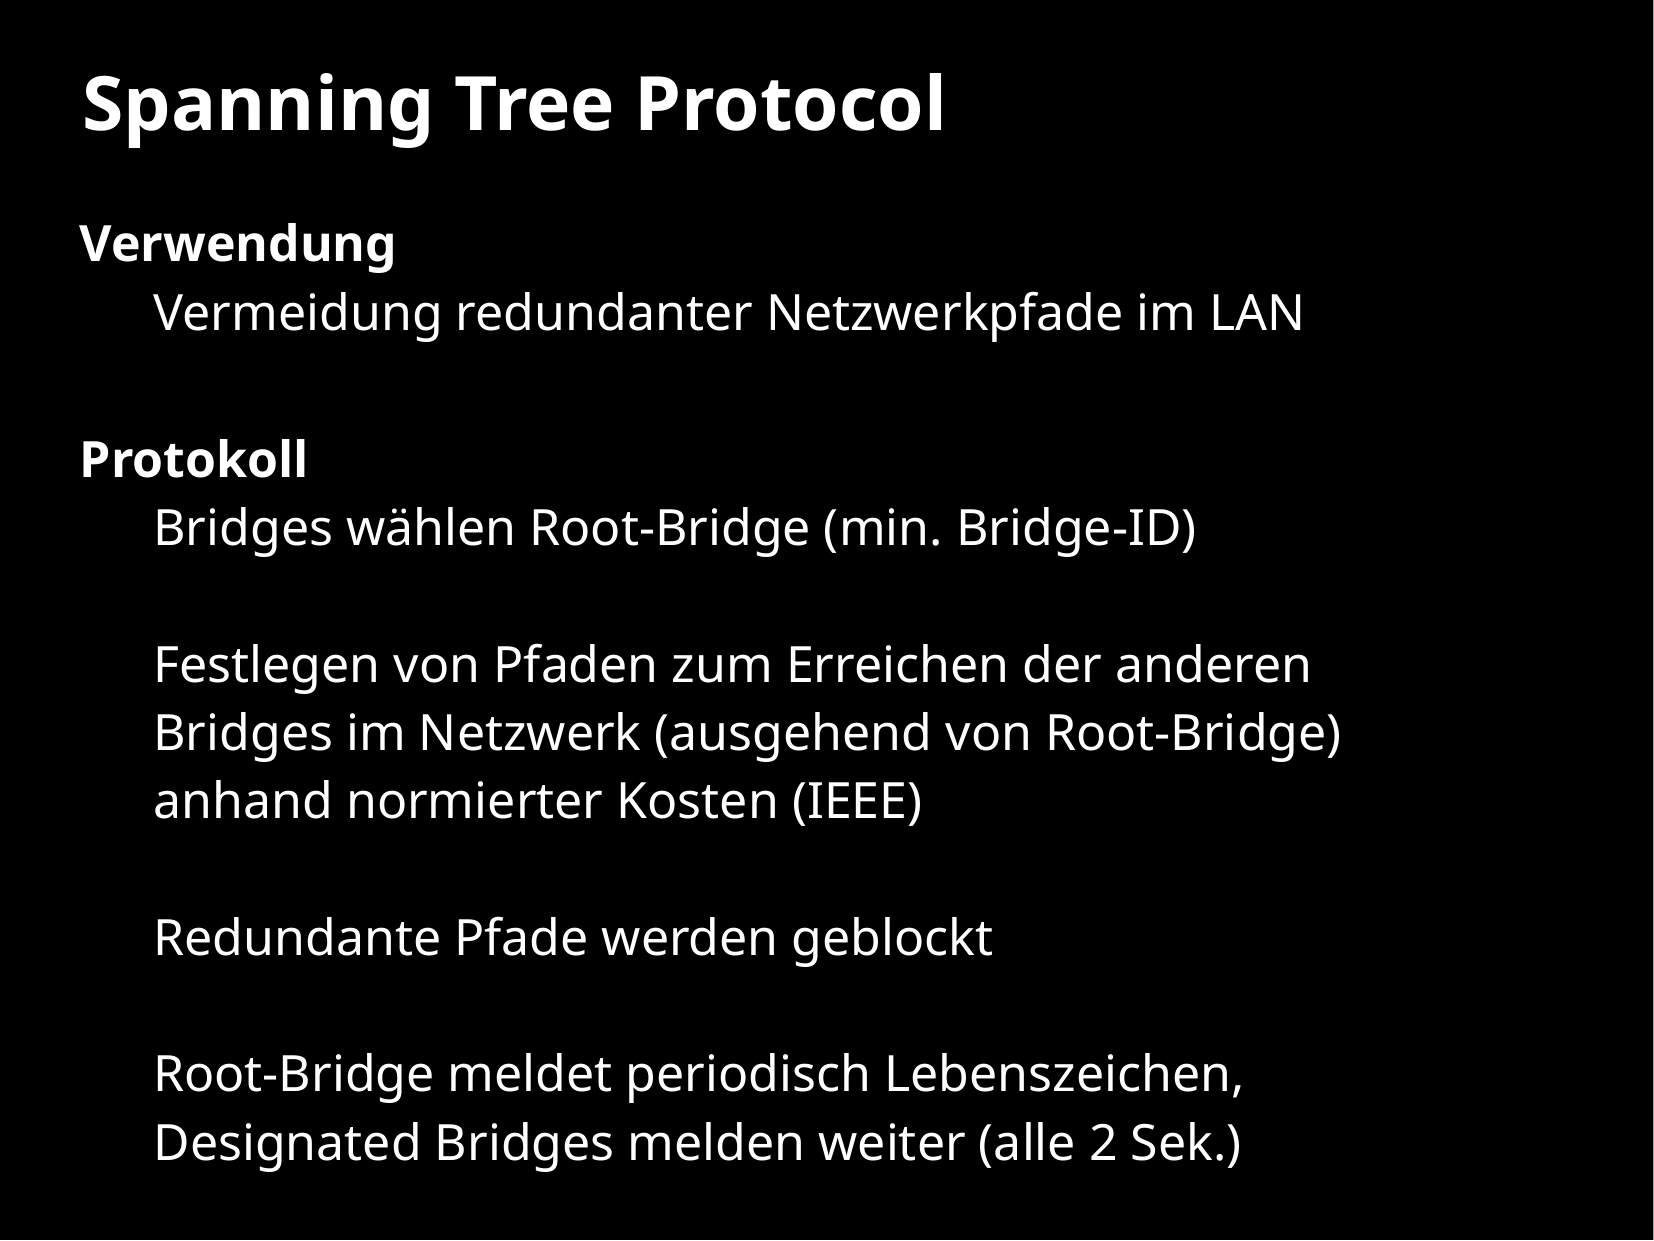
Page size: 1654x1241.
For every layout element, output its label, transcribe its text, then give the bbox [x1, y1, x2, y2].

title Spanning Tree Protocol [82, 56, 1571, 250]
text_box Verwendung Vermeidung redundanter Netzwerkpfade im LAN Protokoll Bridges wählen Root-Bridge (min. Bridge-ID) Festlegen von Pfaden zum Erreichen der anderen Bridges im Netzwerk (ausgehend von Root-Bridge) anhand normierter Kosten (IEEE) Redundante Pfade werden geblockt Root-Bridge meldet periodisch Lebenszeichen, Designated Bridges melden weiter (alle 2 Sek.) bleibt Meldung aus, muss Netz neu organisiert werden [59, 194, 1547, 1197]
